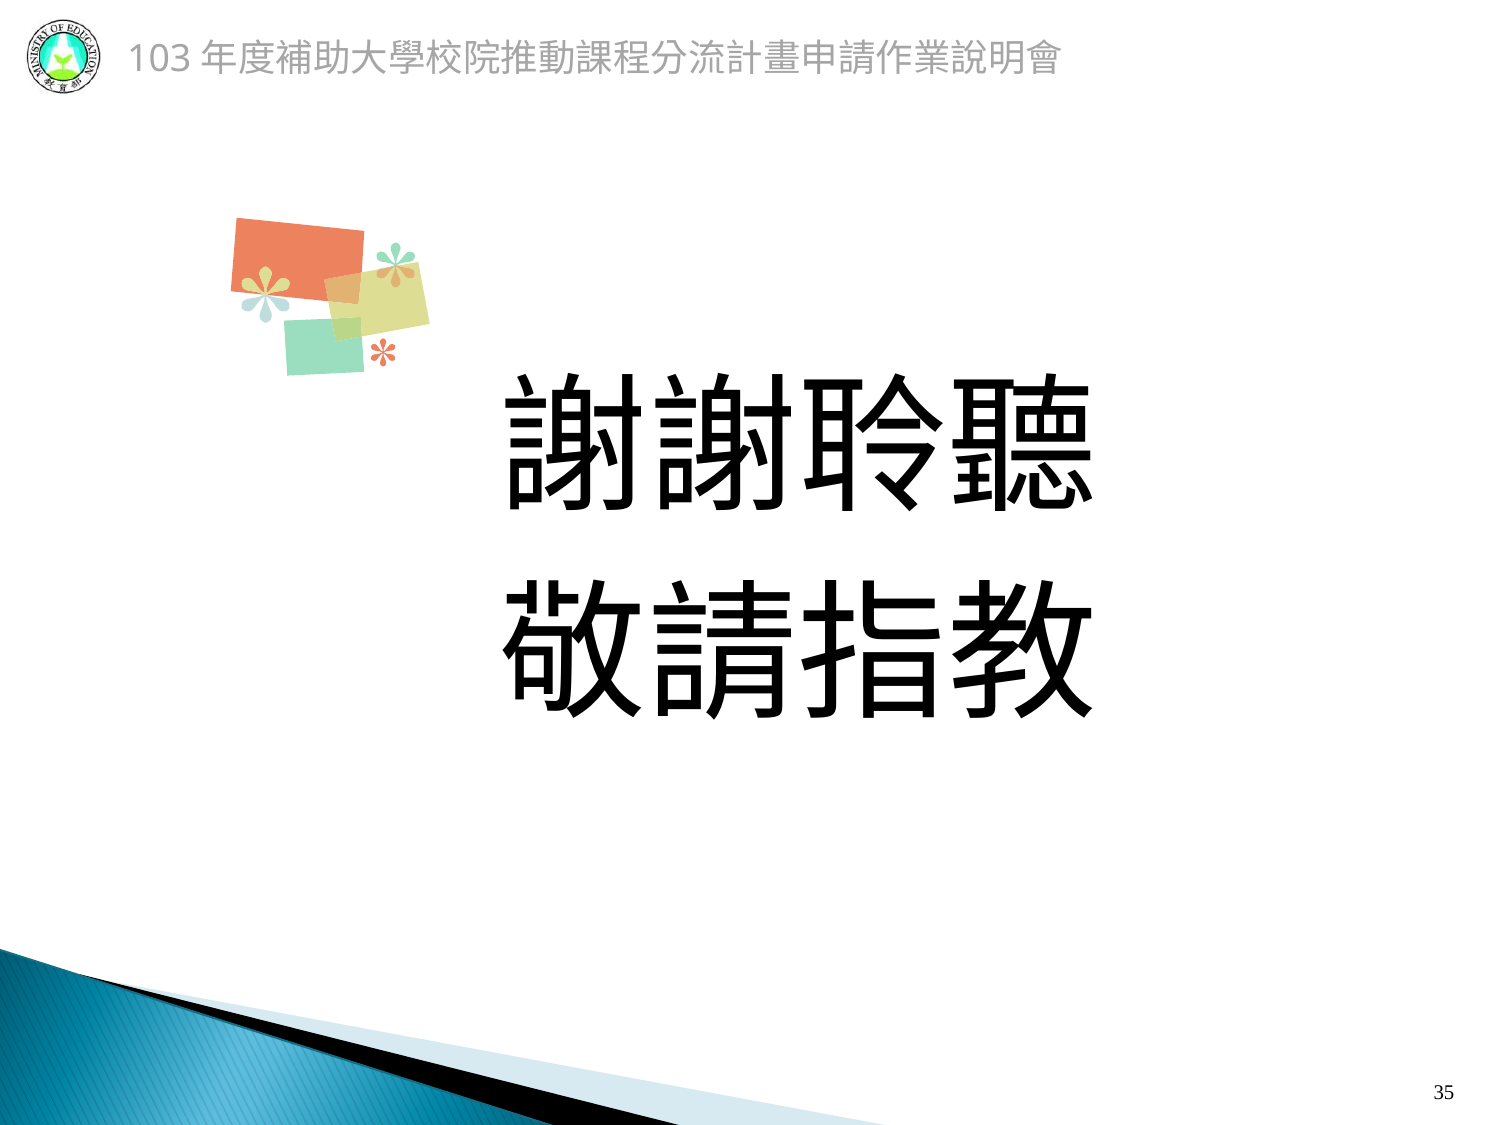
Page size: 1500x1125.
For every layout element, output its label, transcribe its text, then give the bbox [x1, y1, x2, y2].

picture [230, 217, 430, 376]
text_box 35 [1418, 1051, 1479, 1112]
picture [17, 19, 102, 96]
text_box 103年度補助大學校院推動課程分流計畫申請作業說明會 [112, 26, 1436, 88]
text_box 謝謝聆聽 敬請指教 [301, 377, 1294, 747]
